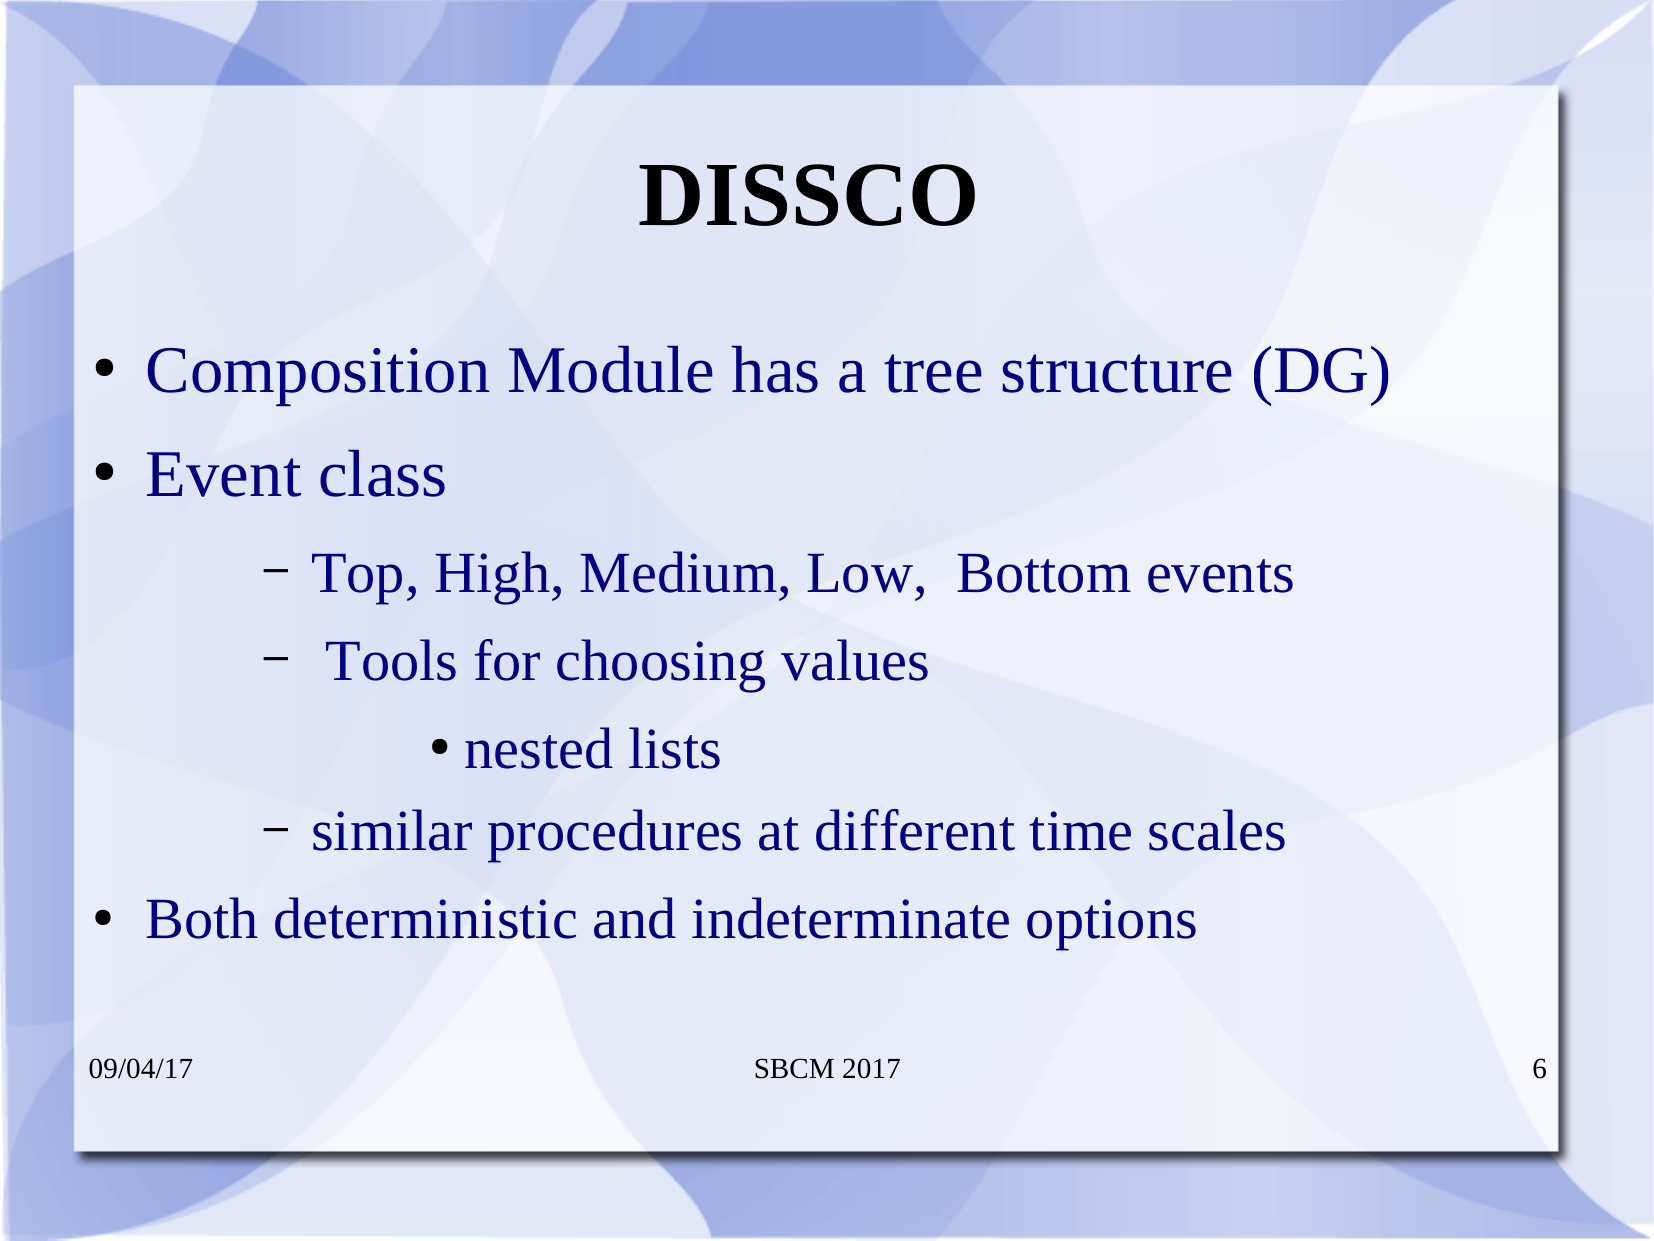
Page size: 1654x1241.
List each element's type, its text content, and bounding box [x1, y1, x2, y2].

picture [0, 0, 1654, 1241]
list Composition Module has a tree structure (DG) Event class Top, High, Medium, Low, Bottom events Tools for choosing values nested lists similar procedures at different time scales Both deterministic and indeterminate options [75, 332, 1534, 968]
title DISSCO [82, 98, 1536, 291]
